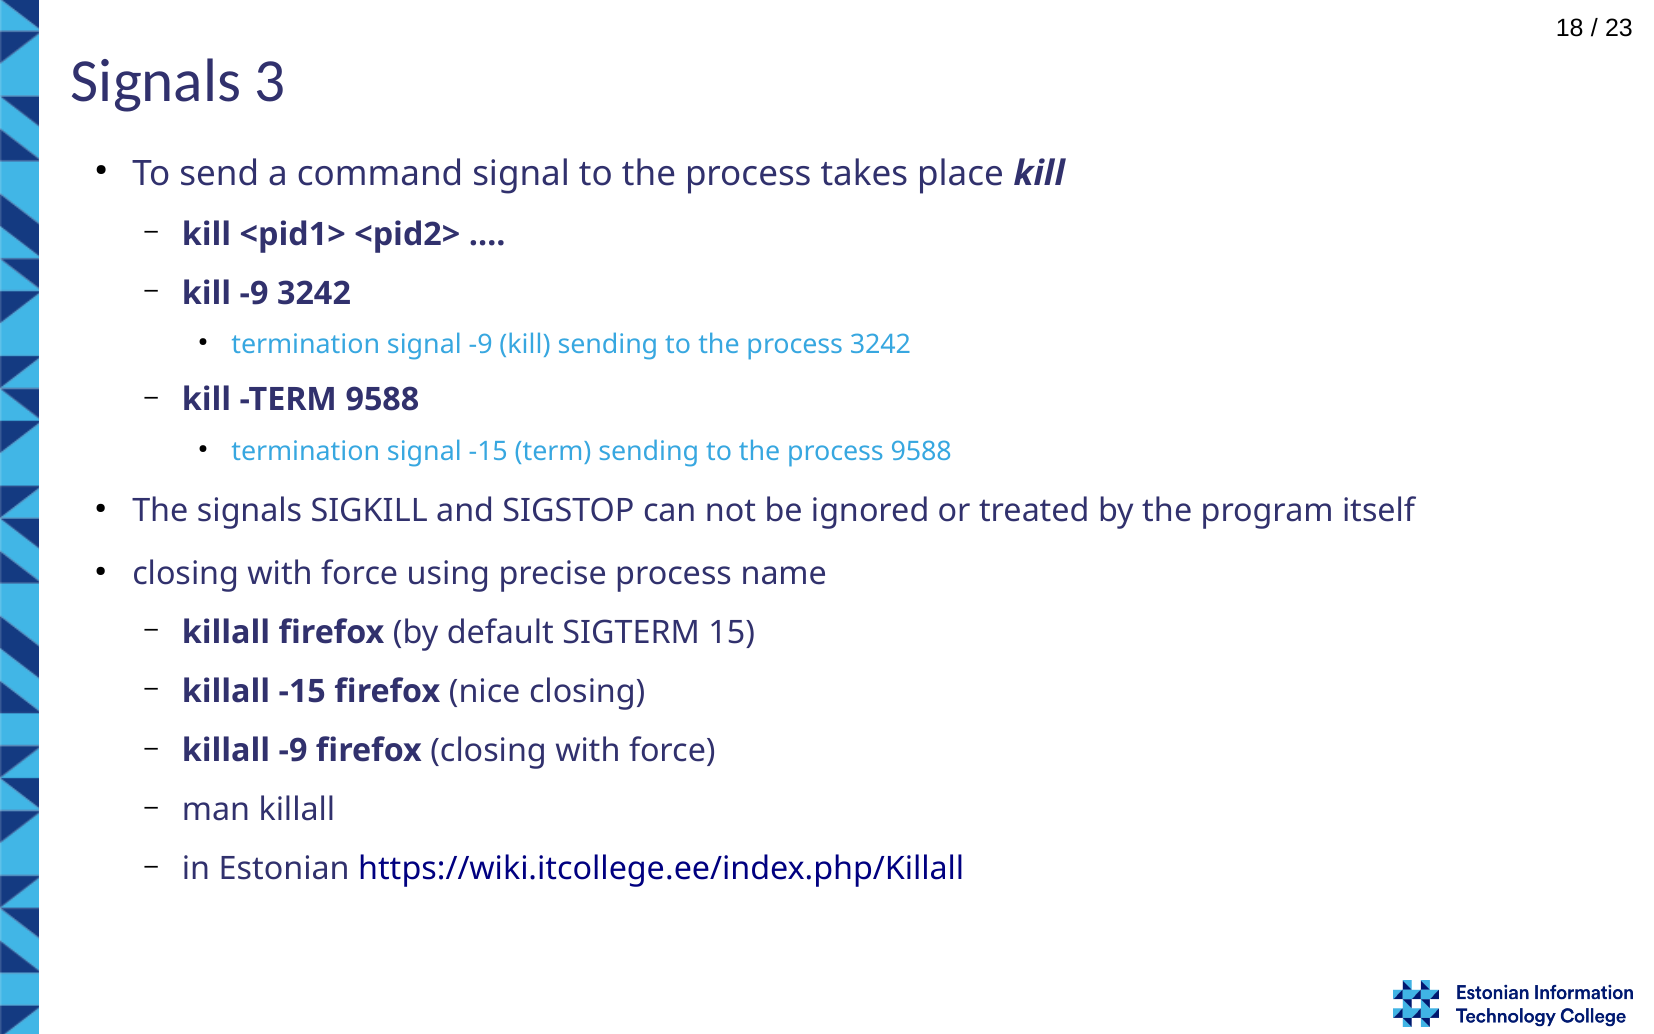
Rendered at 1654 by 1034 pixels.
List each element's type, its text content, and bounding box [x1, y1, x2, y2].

list To send a command signal to the process takes place kill kill <pid1> <pid2> …. kill -9 3242 termination signal -9 (kill) sending to the process 3242 kill -TERM 9588 termination signal -15 (term) sending to the process 9588 The signals SIGKILL and SIGSTOP can not be ignored or treated by the program itself closing with force using precise process name killall firefox (by default SIGTERM 15) killall -15 firefox (nice closing) killall -9 firefox (closing with force) man killall in Estonian https://wiki.itcollege.ee/index.php/Killall [82, 147, 1595, 891]
title Signals 3 [70, 41, 1630, 130]
picture [1393, 980, 1633, 1027]
